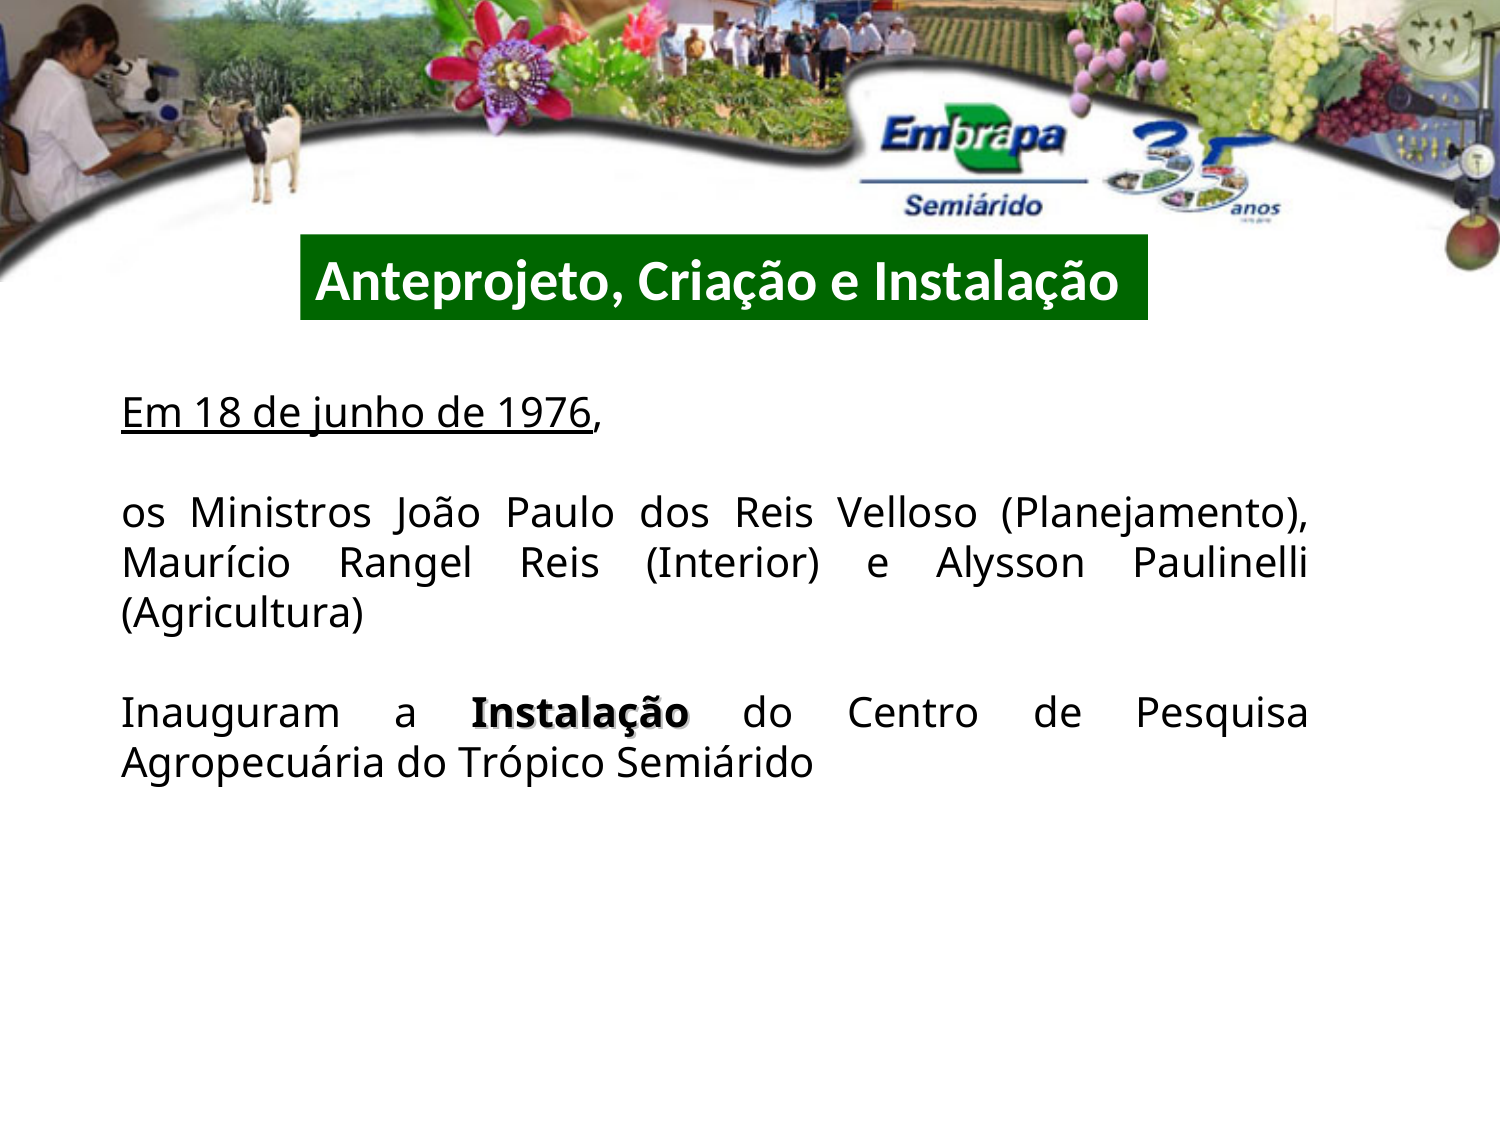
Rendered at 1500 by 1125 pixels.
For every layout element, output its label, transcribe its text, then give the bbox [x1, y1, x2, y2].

text_box Anteprojeto, Criação e Instalação [300, 234, 1148, 320]
text_box Em 18 de junho de 1976, os Ministros João Paulo dos Reis Velloso (Planejamento), Maurício Rangel Reis (Interior) e Alysson Paulinelli (Agricultura) Inauguram a Instalação do Centro de Pesquisa Agropecuária do Trópico Semiárido [106, 377, 1326, 794]
picture [0, 0, 1500, 282]
